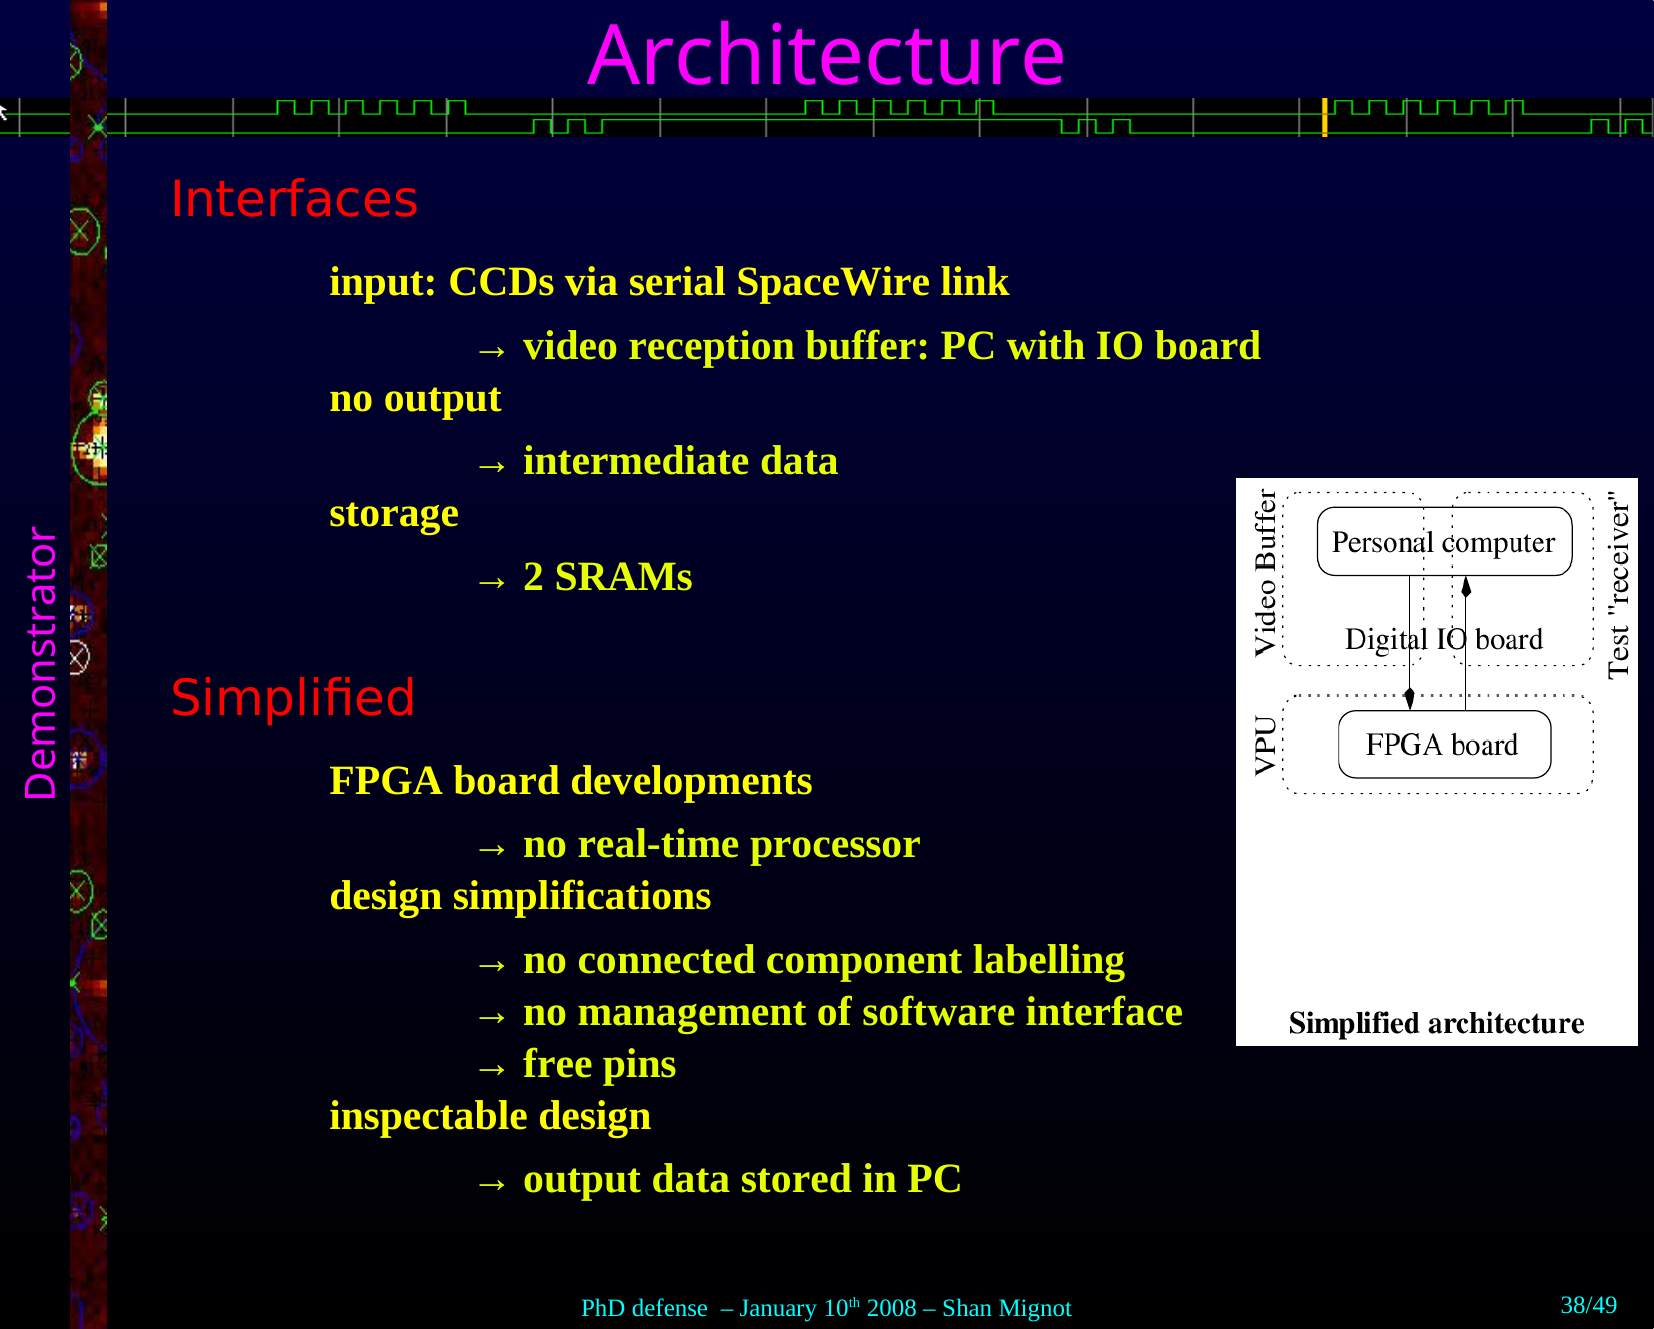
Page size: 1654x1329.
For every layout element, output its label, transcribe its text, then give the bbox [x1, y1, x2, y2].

title Architecture [137, 0, 1534, 163]
text_box PhD defense – January 10th 2008 – Shan Mignot [75, 1251, 1579, 1329]
picture [1534, 98, 1654, 137]
text_box <number>/49 [1521, 1273, 1654, 1329]
picture [1236, 478, 1638, 1046]
title Demonstrator [0, 0, 137, 1329]
list Interfaces input: CCDs via serial SpaceWire link → video reception buffer: PC with IO board no output → intermediate data storage → 2 SRAMs Simplified FPGA board developments → no real-time processor design simplifications → no connected component labelling → no management of software interface → free pins inspectable design → output data stored in PC [152, 170, 1609, 1273]
